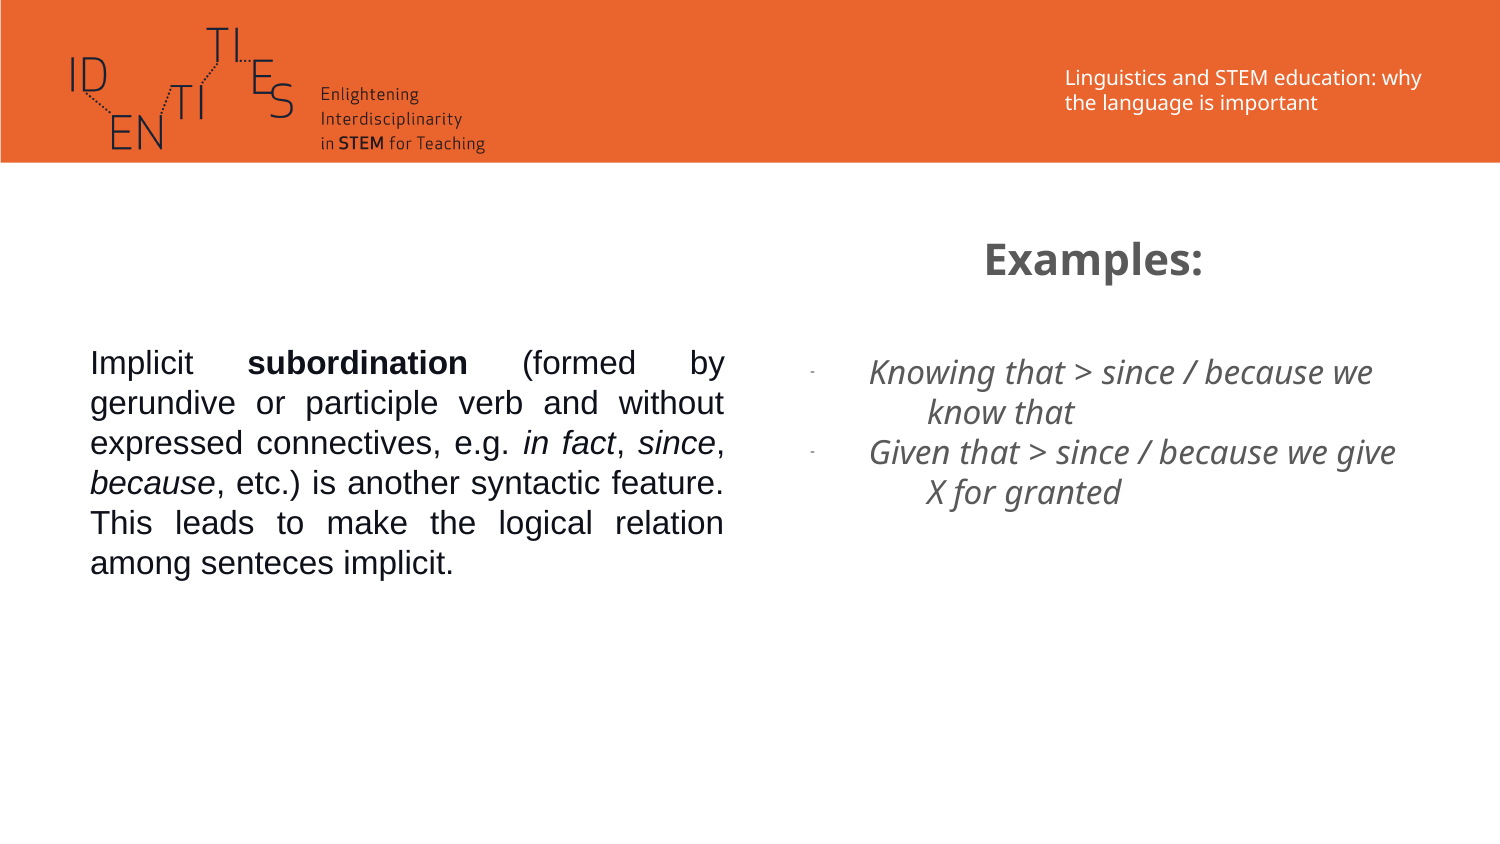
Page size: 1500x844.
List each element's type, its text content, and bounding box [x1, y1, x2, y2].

text_box [0, 0, 1500, 163]
text_box Linguistics and STEM education: why the language is important [1049, 57, 1472, 164]
list Implicit subordination (formed by gerundive or participle verb and without expressed connectives, e.g. in fact, since, because, etc.) is another syntactic feature. This leads to make the logical relation among senteces implicit. [75, 334, 751, 592]
picture [71, 24, 485, 157]
list Examples: [761, 213, 1426, 293]
list Knowing that > since / because we know that Given that > since / because we give X for granted [761, 293, 1426, 781]
